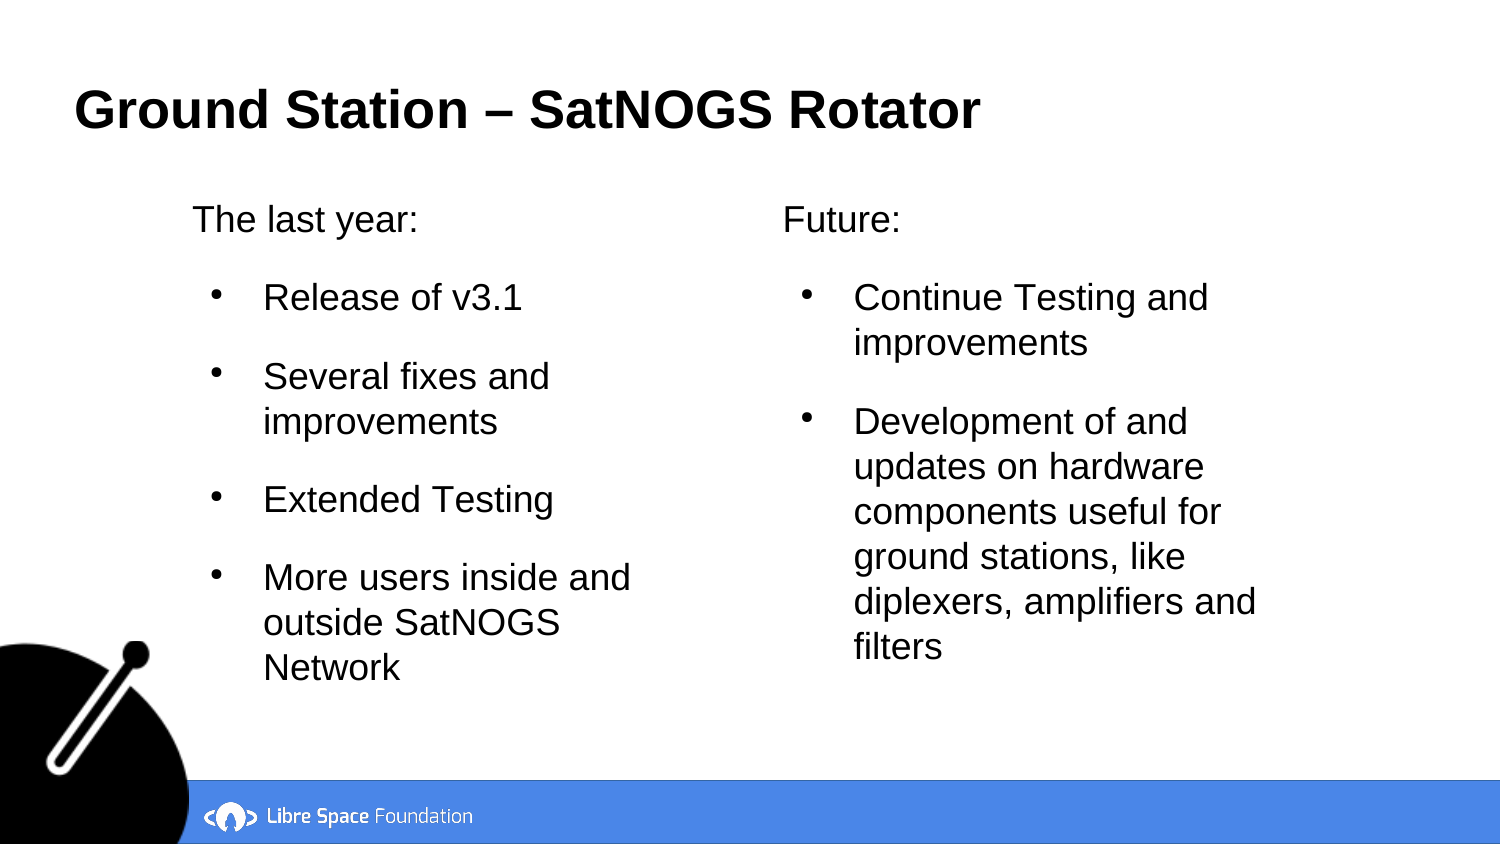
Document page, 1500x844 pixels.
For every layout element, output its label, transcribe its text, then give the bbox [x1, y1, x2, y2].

title Ground Station – SatNOGS Rotator [59, 59, 1036, 153]
text_box Future: Continue Testing and improvements Development of and updates on hardware components useful for ground stations, like diplexers, amplifiers and filters [767, 180, 1321, 676]
picture [0, 641, 189, 844]
picture [204, 802, 472, 832]
text_box The last year: Release of v3.1 Several fixes and improvements Extended Testing More users inside and outside SatNOGS Network [177, 180, 706, 676]
